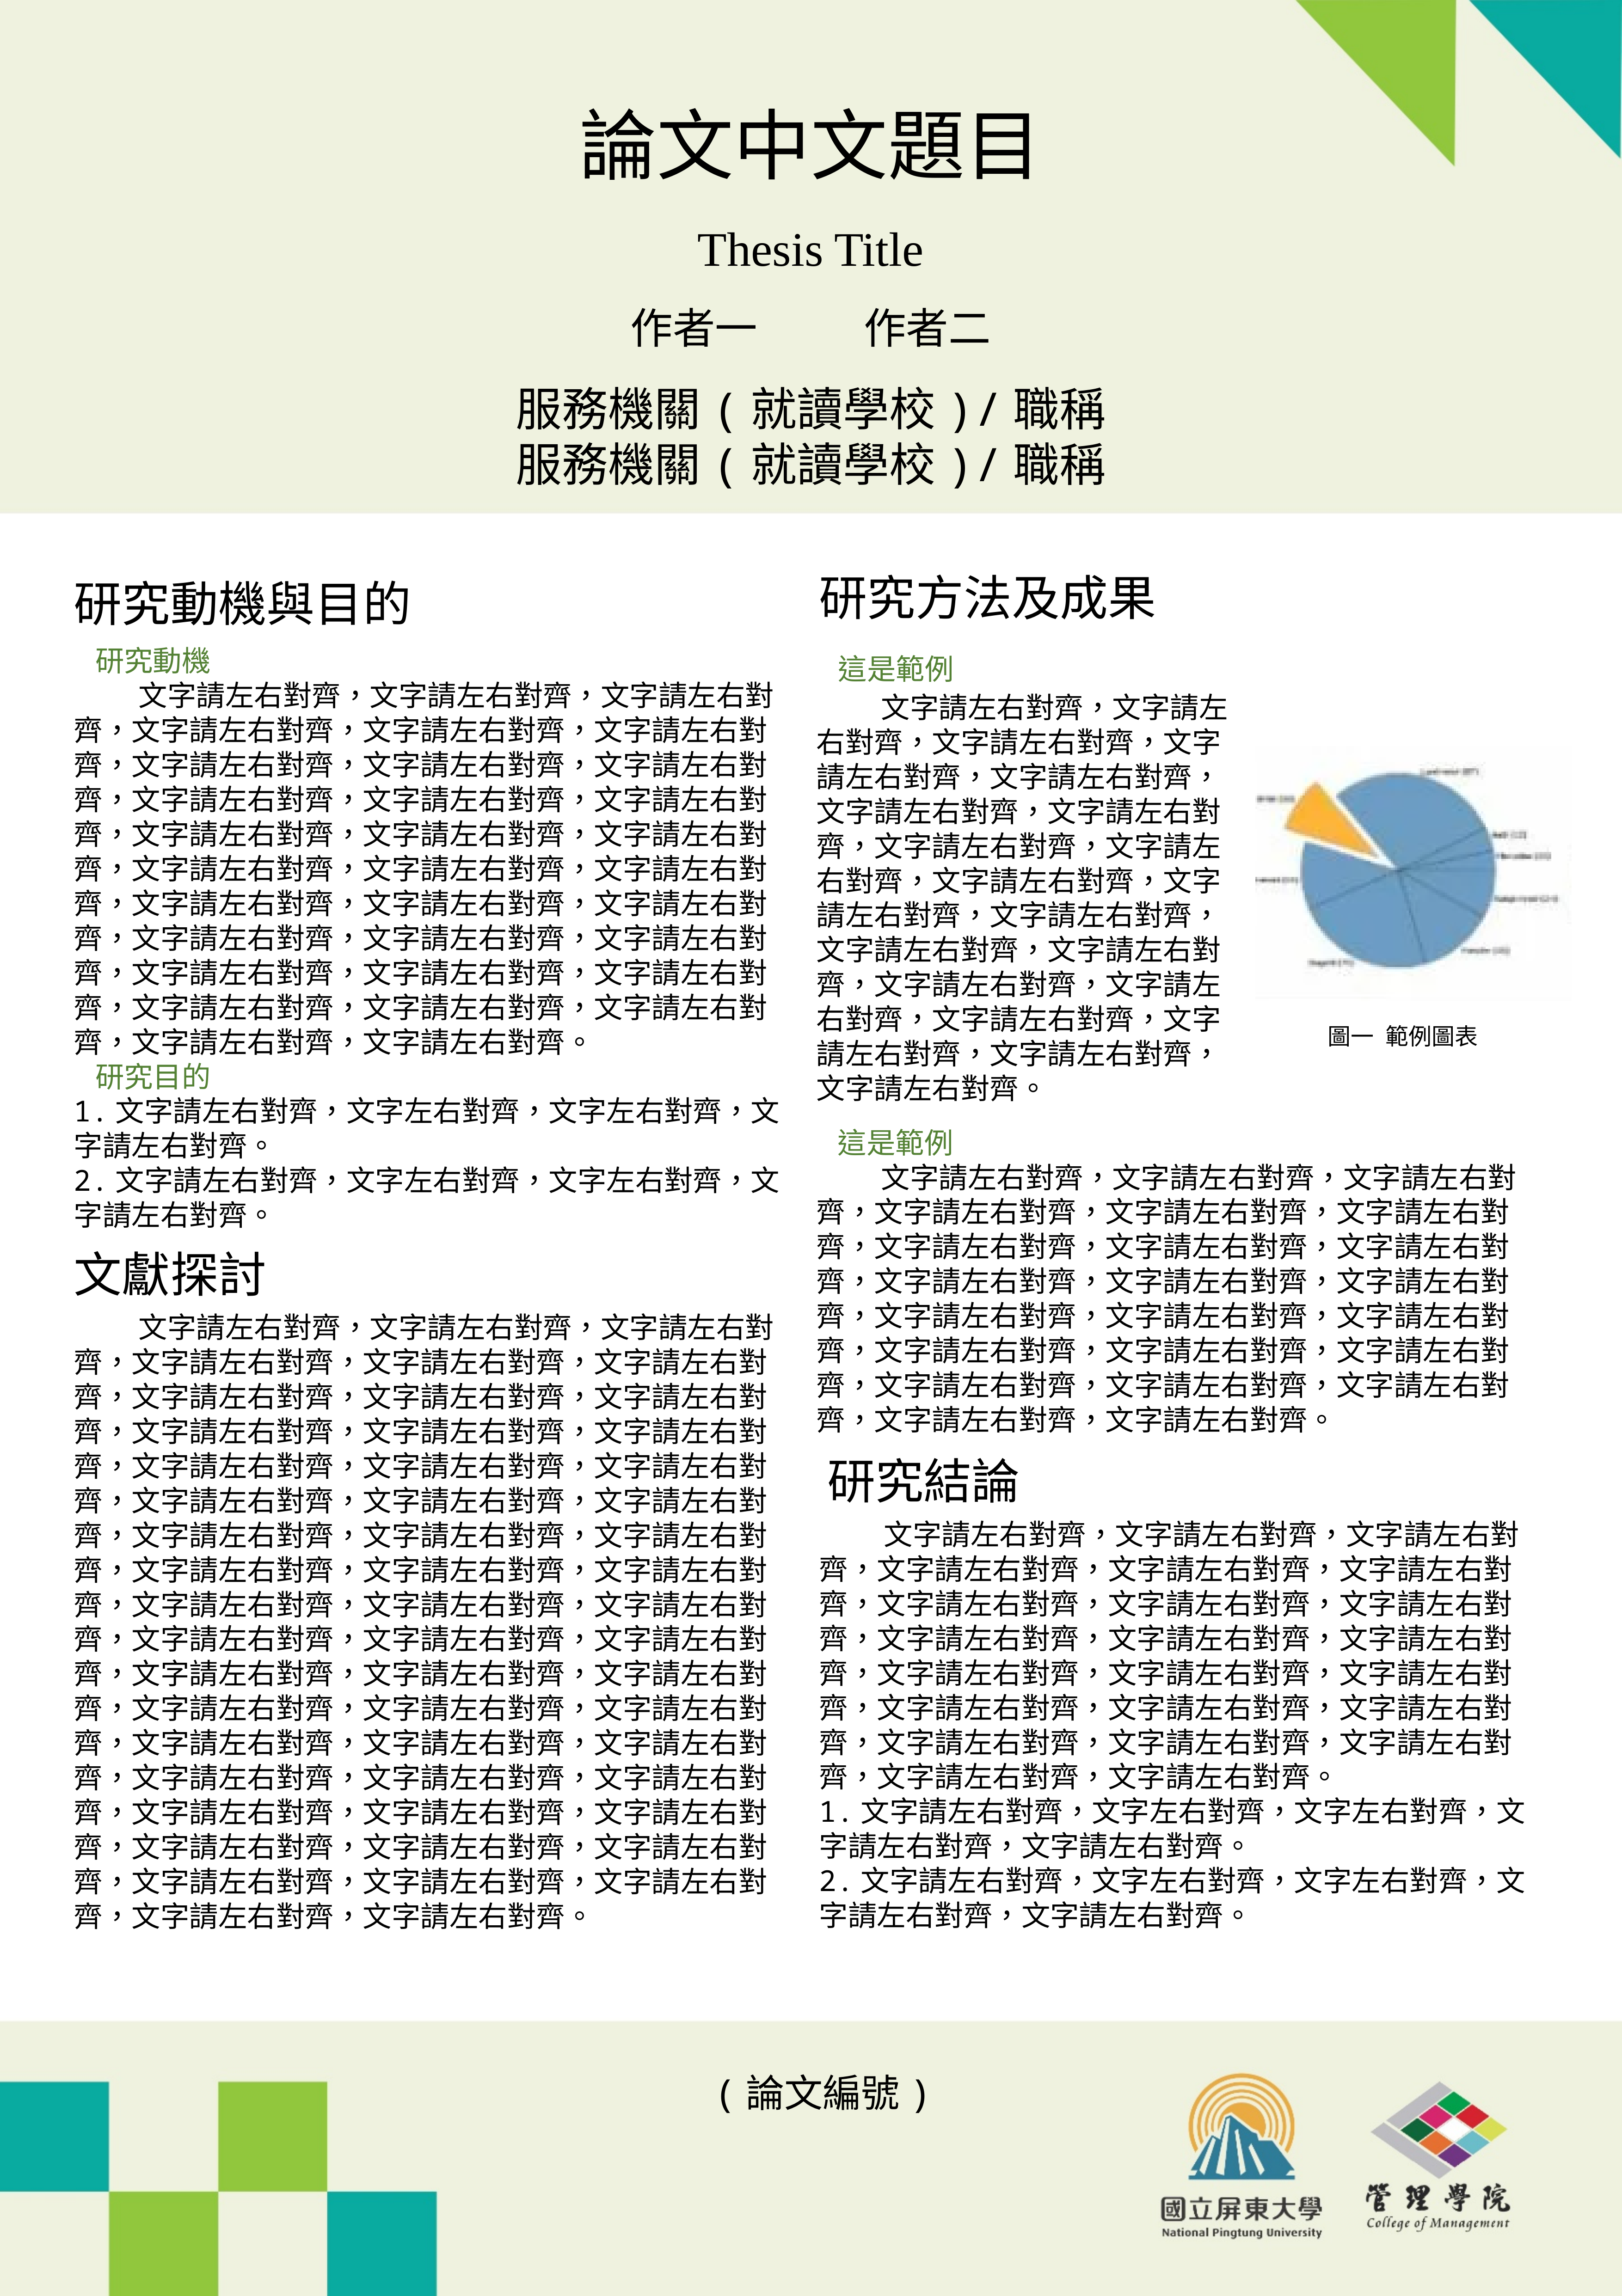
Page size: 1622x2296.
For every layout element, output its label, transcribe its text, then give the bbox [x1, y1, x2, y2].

text_box (論文編號) [707, 2065, 939, 2118]
text_box 研究結論 [820, 1447, 1027, 1512]
picture [0, 0, 1622, 2296]
text_box 研究動機 文字請左右對齊，文字請左右對齊，文字請左右對齊，文字請左右對齊，文字請左右對齊，文字請左右對齊，文字請左右對齊，文字請左右對齊，文字請左右對齊，文字請左右對齊，文字請左右對齊，文字請左右對齊，文字請左右對齊，文字請左右對齊，文字請左右對齊，文字請左右對齊，文字請左右對齊，文字請左右對齊，文字請左右對齊，文字請左右對齊，文字請左右對齊，文字請左右對齊，文字請左右對齊，文字請左右對齊，文字請左右對齊，文字請左右對齊，文字請左右對齊，文字請左右對齊，文字請左右對齊，文字請左右對齊，文字請左右對齊，文字請左右對齊。 研究目的 1.文字請左右對齊，文字左右對齊，文字左右對齊，文字請左右對齊。 2.文字請左右對齊，文字左右對齊，文字左右對齊，文字請左右對齊。 [67, 639, 789, 1235]
text_box 文字請左右對齊，文字請左右對齊，文字請左右對齊，文字請左右對齊，文字請左右對齊，文字請左右對齊，文字請左右對齊，文字請左右對齊，文字請左右對齊，文字請左右對齊，文字請左右對齊，文字請左右對齊，文字請左右對齊，文字請左右對齊，文字請左右對齊，文字請左右對齊，文字請左右對齊，文字請左右對齊，文字請左右對齊，文字請左右對齊，文字請左右對齊，文字請左右對齊，文字請左右對齊，文字請左右對齊，文字請左右對齊，文字請左右對齊，文字請左右對齊，文字請左右對齊，文字請左右對齊，文字請左右對齊，文字請左右對齊，文字請左右對齊，文字請左右對齊，文字請左右對齊，文字請左右對齊，文字請左右對齊，文字請左右對齊，文字請左右對齊，文字請左右對齊，文字請左右對齊，文字請左右對齊，文字請左右對齊，文字請左右對齊，文字請左右對齊，文字請左右對齊，文字請左右對齊，文字請左右對齊，文字請左右對齊，文字請左右對齊，文字請左右對齊，文字請左右對齊，文字請左右對齊，文字請左右對齊。 [67, 1306, 789, 1936]
text_box 這是範例 文字請左右對齊，文字請左右對齊，文字請左右對齊，文字請左右對齊，文字請左右對齊，文字請左右對齊，文字請左右對齊，文字請左右對齊，文字請左右對齊，文字請左右對齊，文字請左右對齊，文字請左右對齊，文字請左右對齊，文字請左右對齊，文字請左右對齊，文字請左右對齊，文字請左右對齊，文字請左右對齊，文字請左右對齊，文字請左右對齊，文字請左右對齊，文字請左右對齊，文字請左右對齊。 [810, 1121, 1530, 1474]
text_box 文字請左右對齊，文字請左右對齊，文字請左右對齊，文字請左右對齊，文字請左右對齊，文字請左右對齊，文字請左右對齊，文字請左右對齊，文字請左右對齊，文字請左右對齊，文字請左右對齊，文字請左右對齊，文字請左右對齊，文字請左右對齊，文字請左右對齊，文字請左右對齊，文字請左右對齊，文字請左右對齊，文字請左右對齊，文字請左右對齊，文字請左右對齊，文字請左右對齊，文字請左右對齊。 1.文字請左右對齊，文字左右對齊，文字左右對齊，文字請左右對齊，文字請左右對齊。 2.文字請左右對齊，文字左右對齊，文字左右對齊，文字請左右對齊，文字請左右對齊。 [812, 1512, 1541, 1935]
text_box 研究方法及成果 [812, 564, 1164, 629]
text_box 研究動機與目的 [67, 570, 418, 635]
text_box 這是範例 文字請左右對齊，文字請左右對齊，文字請左右對齊，文字請左右對齊，文字請左右對齊，文字請左右對齊，文字請左右對齊，文字請左右對齊，文字請左右對齊，文字請左右對齊，文字請左右對齊，文字請左右對齊，文字請左右對齊，文字請左右對齊，文字請左右對齊，文字請左右對齊，文字請左右對齊，文字請左右對齊，文字請左右對齊，文字請左右對齊。 [810, 629, 1256, 1121]
text_box 文獻探討 [67, 1240, 274, 1305]
text_box 圖一 範例圖表 [1321, 1018, 1485, 1053]
text_box 論文中文題目 Thesis Title 作者一 作者二 服務機關(就讀學校)/職稱 服務機關(就讀學校)/職稱 [406, 47, 1216, 494]
